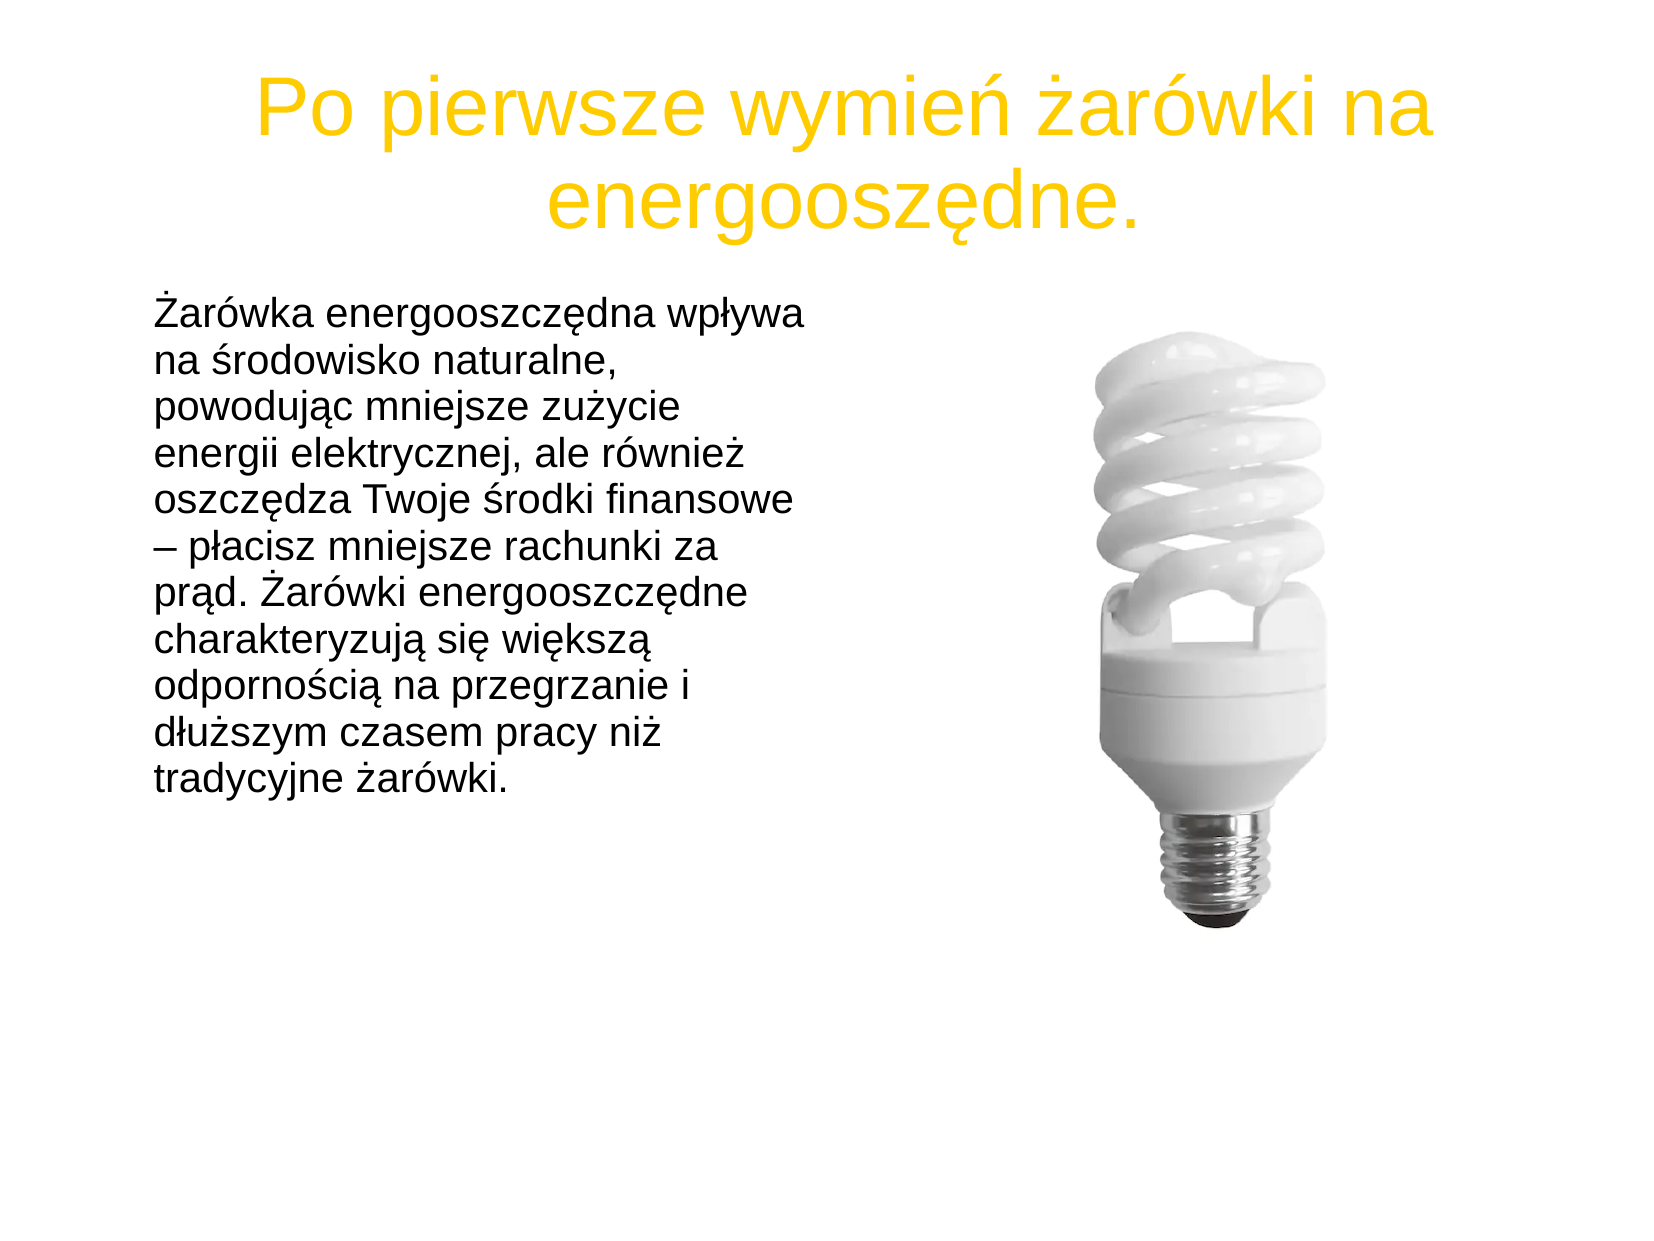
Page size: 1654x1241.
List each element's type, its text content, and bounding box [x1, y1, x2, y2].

picture [908, 295, 1477, 956]
title Po pierwsze wymień żarówki na energooszędne. [82, 49, 1571, 257]
list Żarówka energooszczędna wpływa na środowisko naturalne, powodując mniejsze zużycie energii elektrycznej, ale również oszczędza Twoje środki finansowe – płacisz mniejsze rachunki za prąd. Żarówki energooszczędne charakteryzują się większą odpornością na przegrzanie i dłuższym czasem pracy niż tradycyjne żarówki. [82, 290, 809, 1109]
